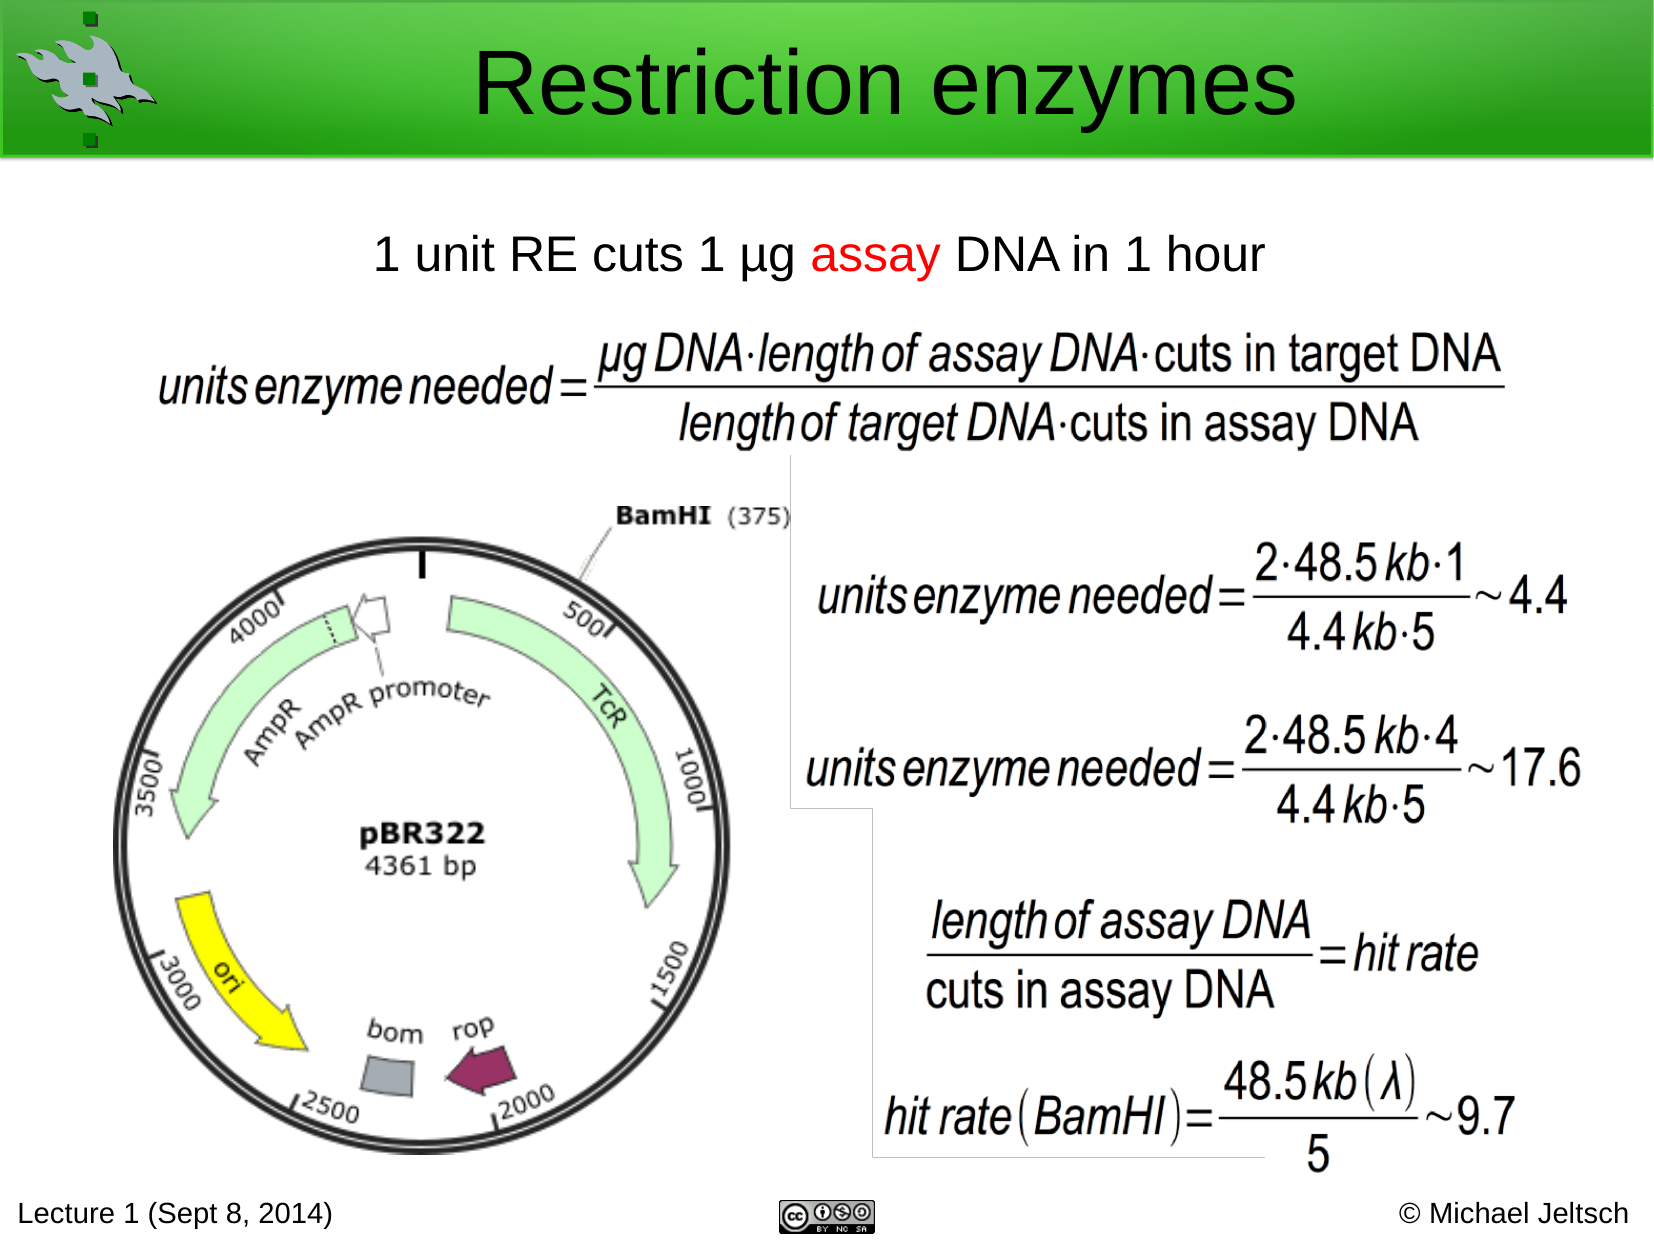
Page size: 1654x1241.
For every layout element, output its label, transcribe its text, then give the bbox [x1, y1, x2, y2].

picture [779, 1200, 875, 1234]
picture [113, 330, 1581, 1173]
text_box 1 unit RE cuts 1 µg assay DNA in 1 hour [358, 218, 1296, 290]
title Restriction enzymes [200, 11, 1571, 154]
